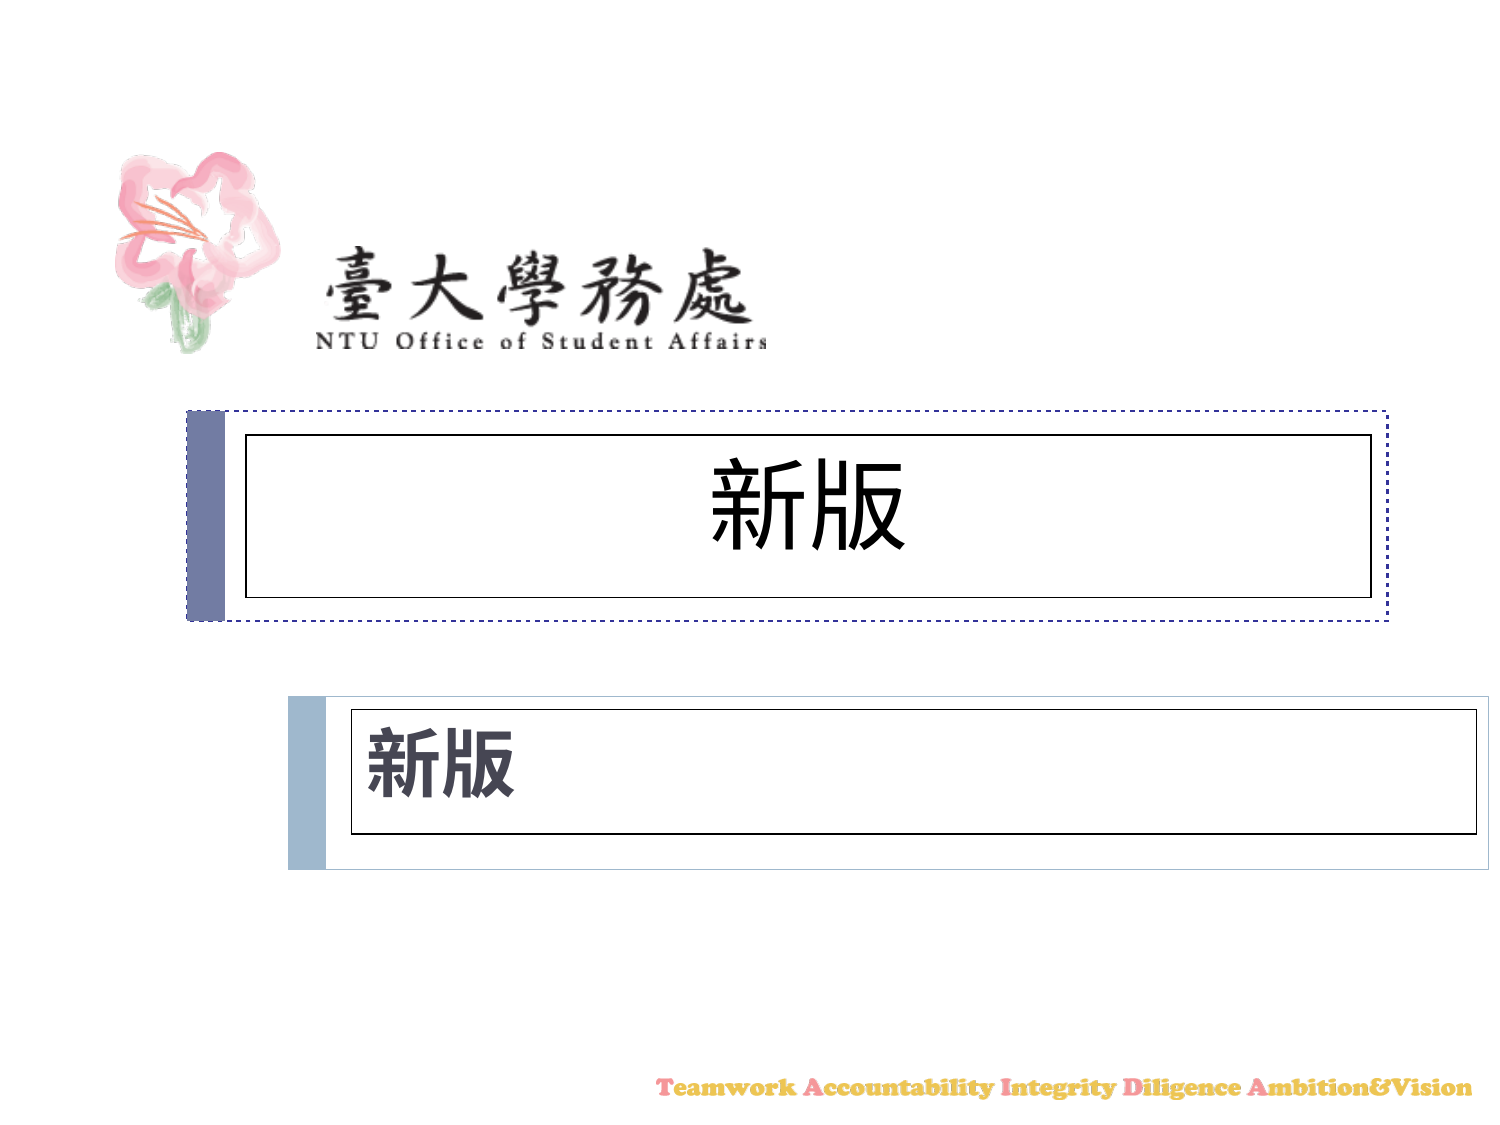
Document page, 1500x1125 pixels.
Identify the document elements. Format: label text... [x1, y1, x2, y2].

subtitle 新版 [351, 709, 1477, 835]
title 新版 [246, 435, 1372, 598]
text_box [475, 1042, 1046, 1103]
